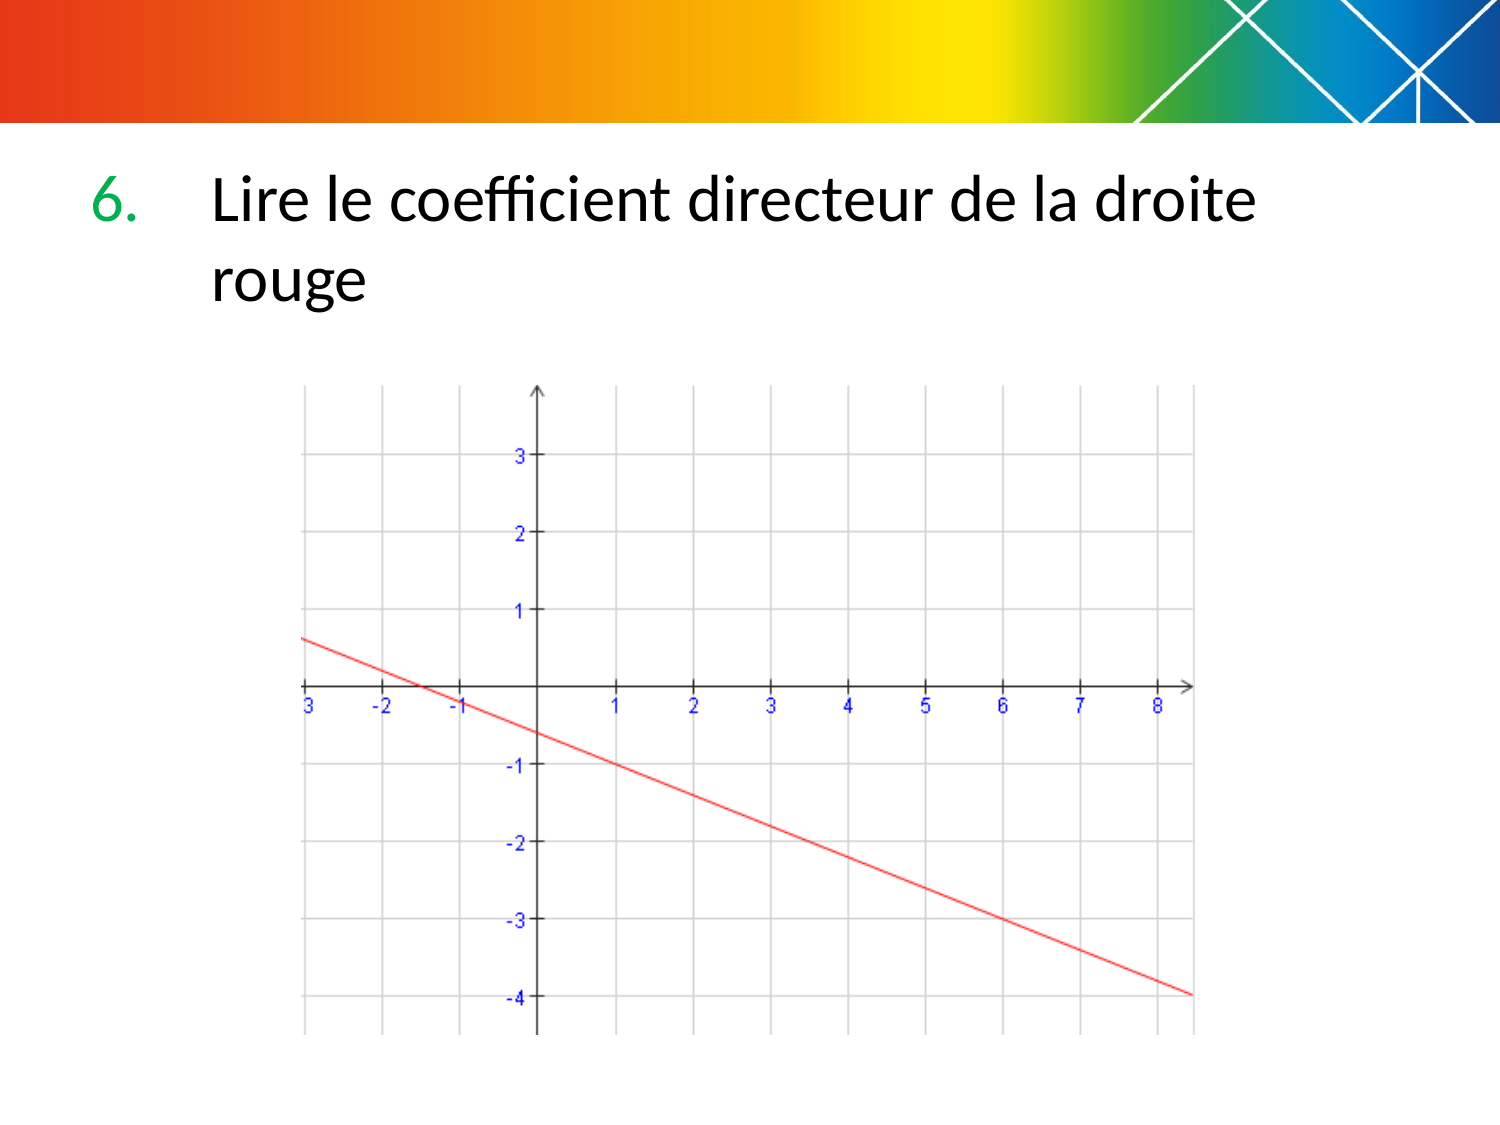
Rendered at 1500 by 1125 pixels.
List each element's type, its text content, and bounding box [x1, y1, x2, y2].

picture [1340, 0, 1500, 123]
picture [301, 385, 1195, 1035]
title Lire le coefficient directeur de la droite rouge [75, 146, 1426, 322]
picture [0, 0, 1359, 123]
